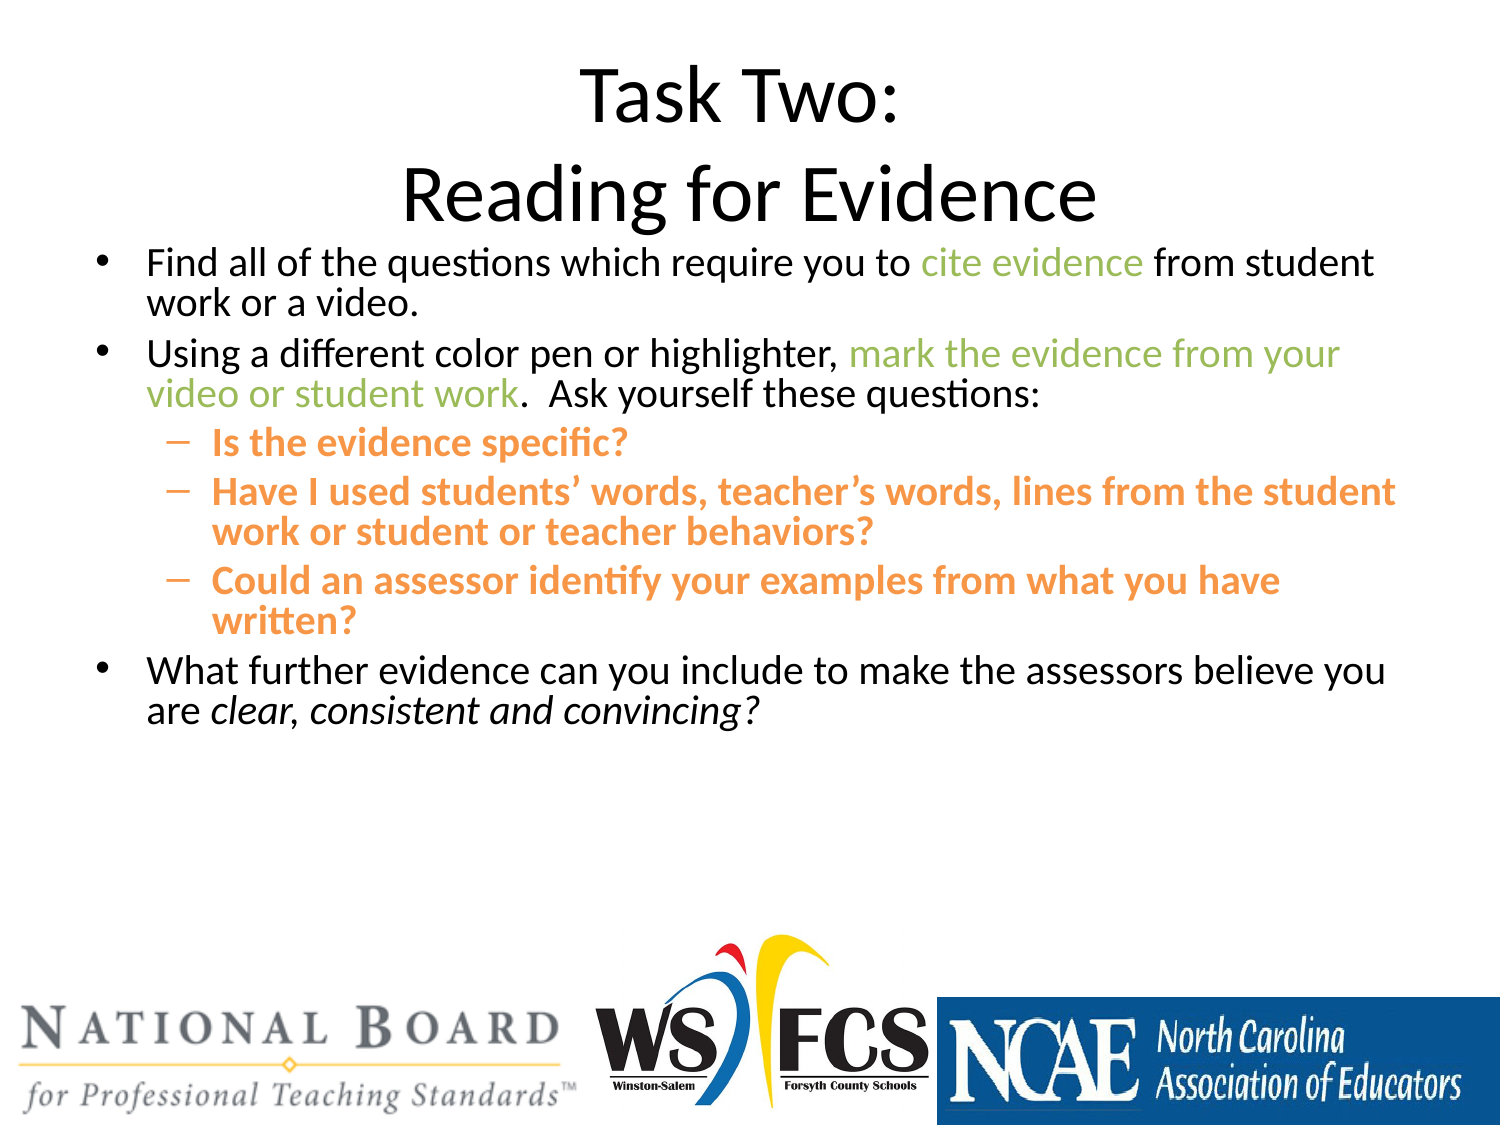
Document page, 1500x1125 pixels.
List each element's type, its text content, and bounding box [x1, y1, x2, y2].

title Task Two: Reading for Evidence [75, 45, 1425, 233]
picture [0, 980, 1500, 1125]
list Find all of the questions which require you to cite evidence from student work or a video. Using a different color pen or highlighter, mark the evidence from your video or student work. Ask yourself these questions: Is the evidence specific? Have I used students’ words, teacher’s words, lines from the student work or student or teacher behaviors? Could an assessor identify your examples from what you have written? What further evidence can you include to make the assessors believe you are clear, consistent and convincing? [75, 237, 1425, 980]
